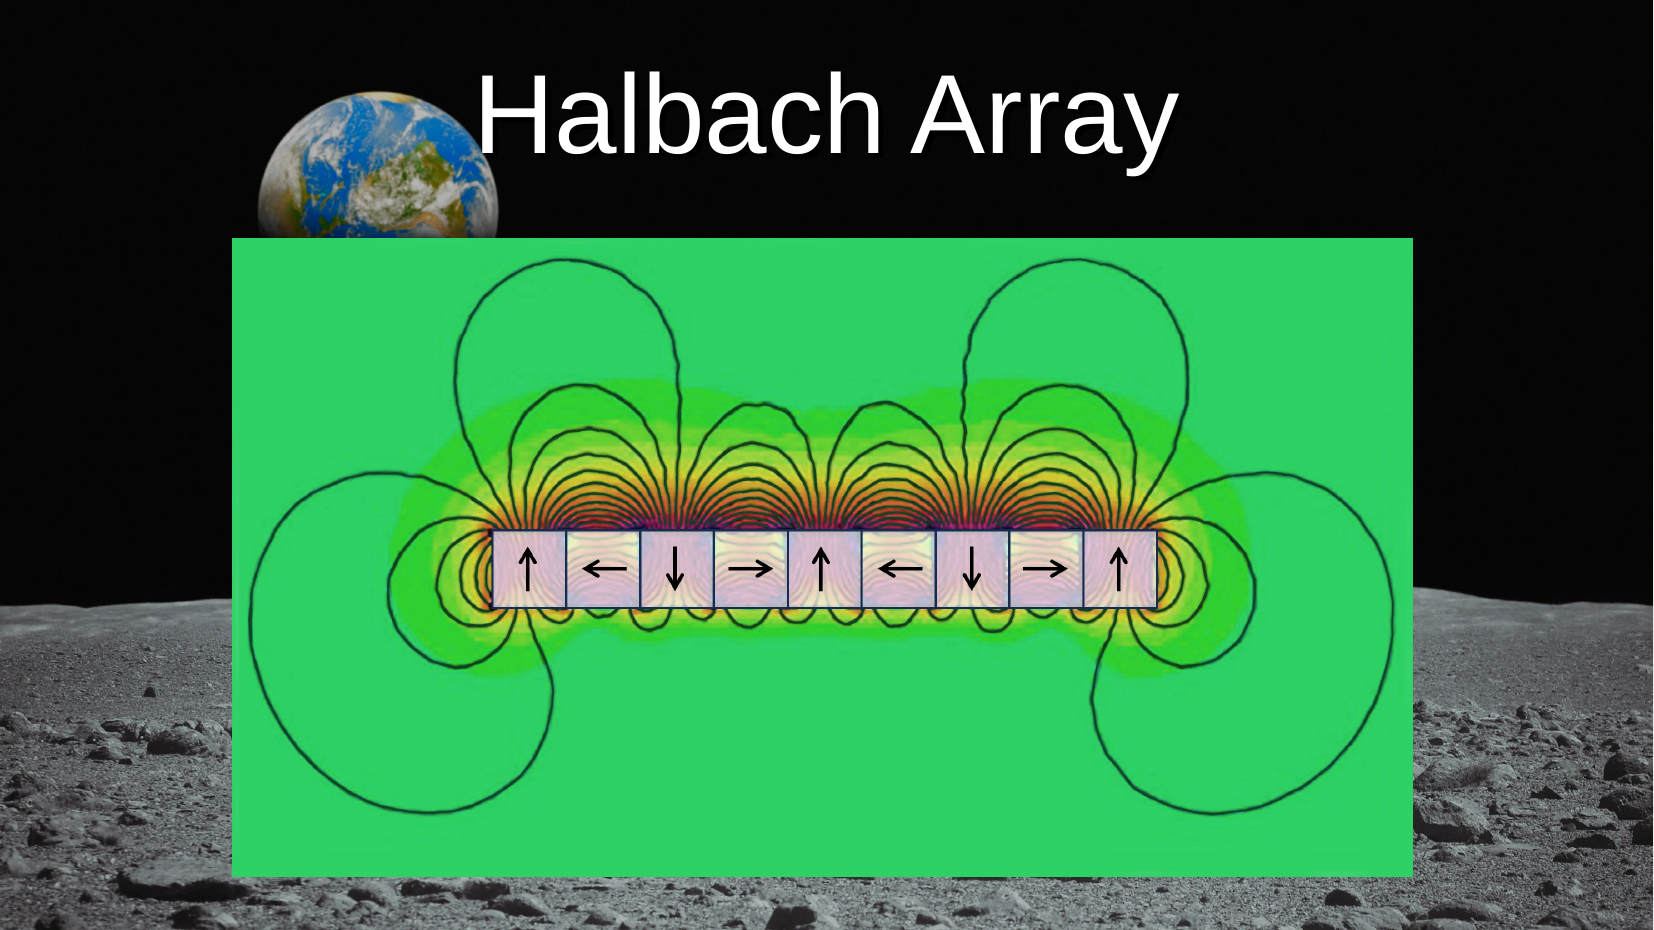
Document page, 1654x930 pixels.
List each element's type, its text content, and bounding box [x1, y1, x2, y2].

picture [0, 0, 1654, 930]
title Halbach Array [82, 37, 1571, 193]
